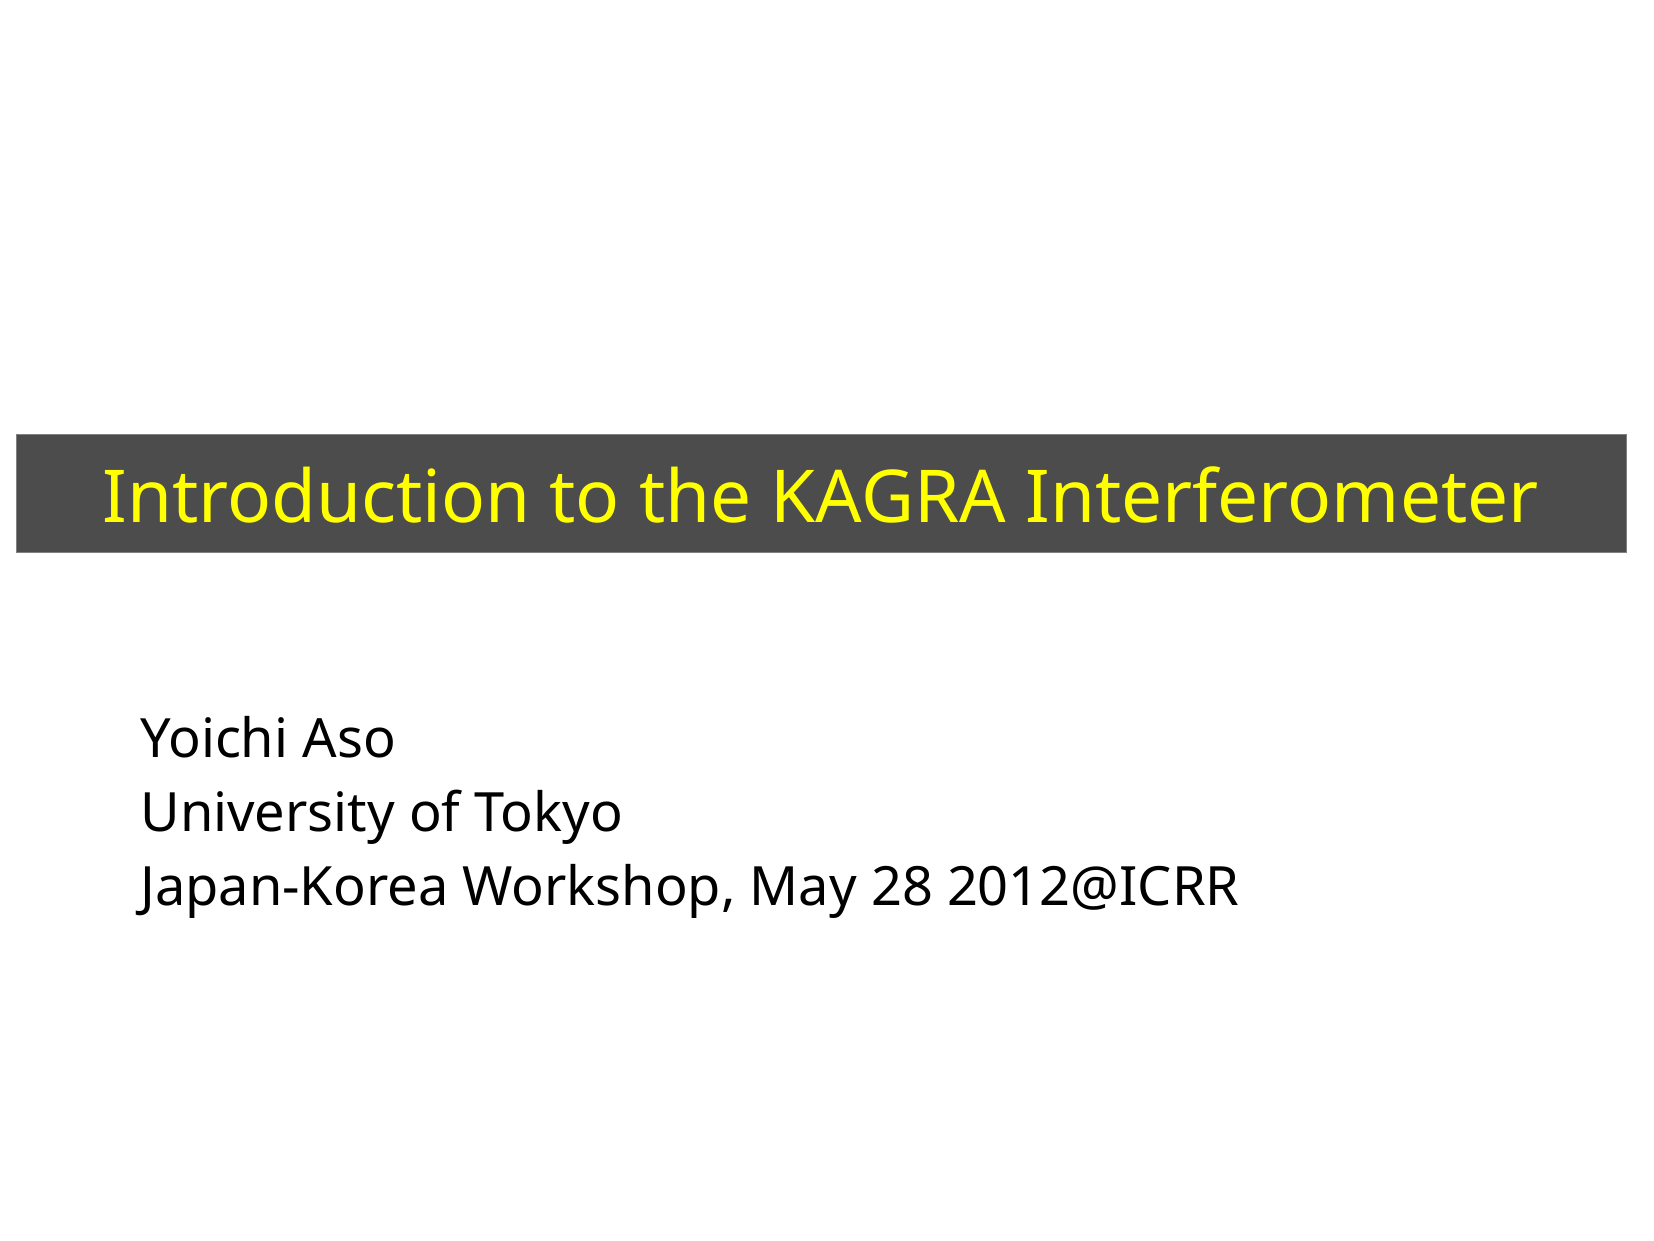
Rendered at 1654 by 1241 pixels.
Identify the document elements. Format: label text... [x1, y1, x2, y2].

text_box Introduction to the KAGRA Interferometer [16, 434, 1627, 553]
text_box Yoichi Aso University of Tokyo Japan-Korea Workshop, May 28 2012@ICRR [125, 692, 1405, 952]
